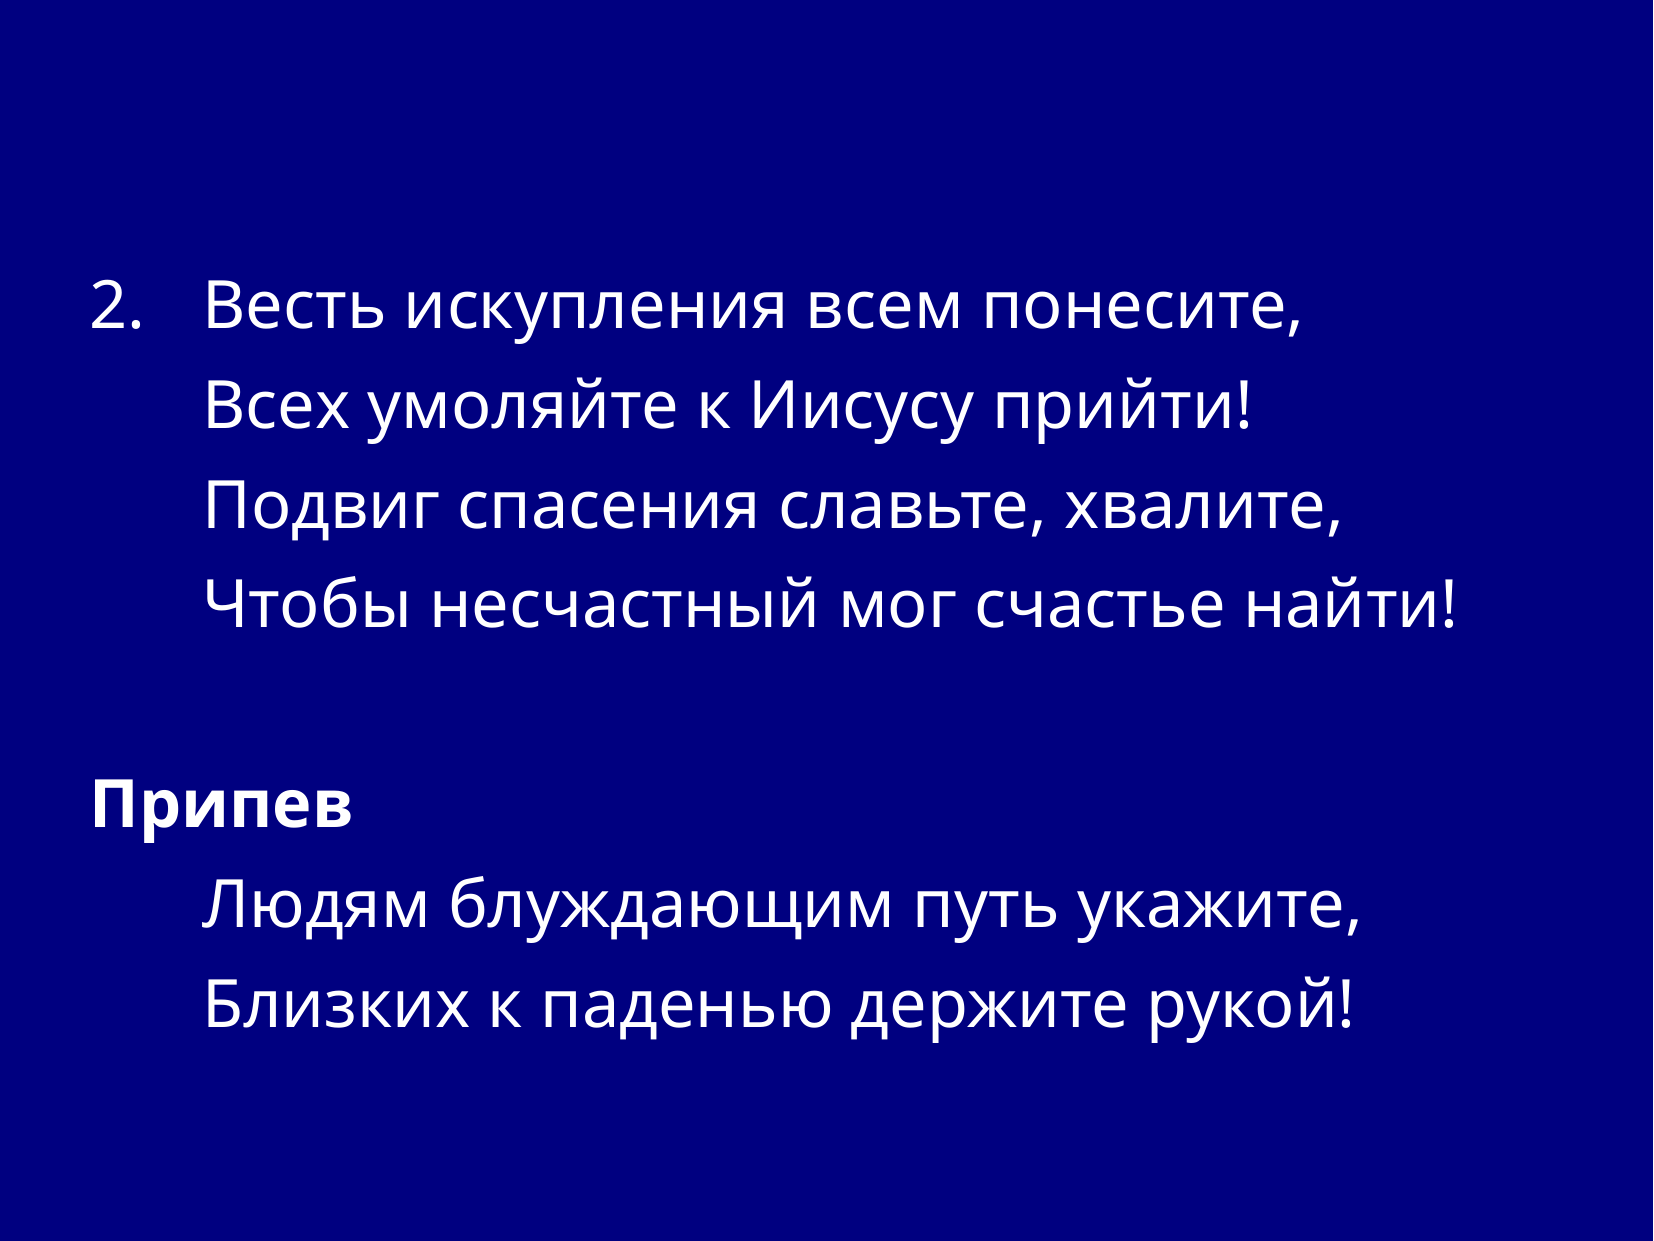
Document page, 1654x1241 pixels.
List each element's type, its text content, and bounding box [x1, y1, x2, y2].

text_box 2. Весть искупления всем понесите, Всех умоляйте к Иисусу прийти! Подвиг спасения славьте, хвалите, Чтобы несчастный мог счастье найти! Припев Людям блуждающим путь укажите, Близких к паденью держите рукой! [75, 150, 1576, 1163]
